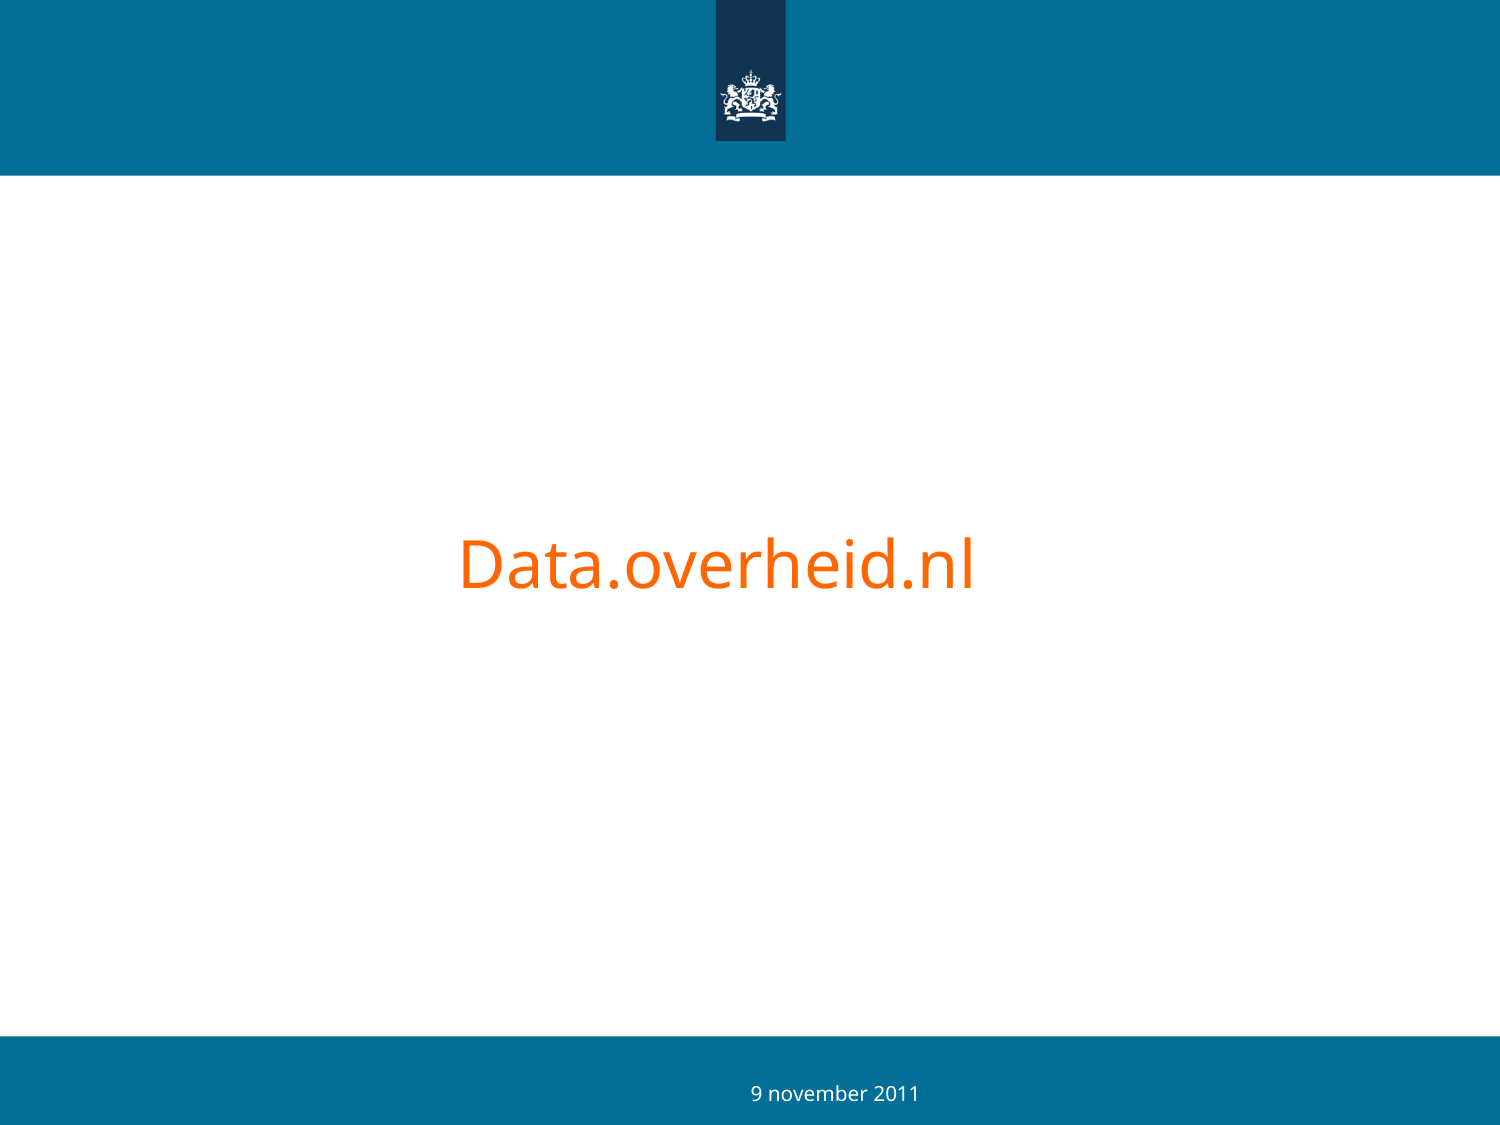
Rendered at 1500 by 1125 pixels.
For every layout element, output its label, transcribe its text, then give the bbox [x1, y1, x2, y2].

text_box 9 november 2011 [735, 1072, 1418, 1125]
text_box Data.overheid.nl [443, 513, 993, 610]
picture [717, 0, 785, 140]
